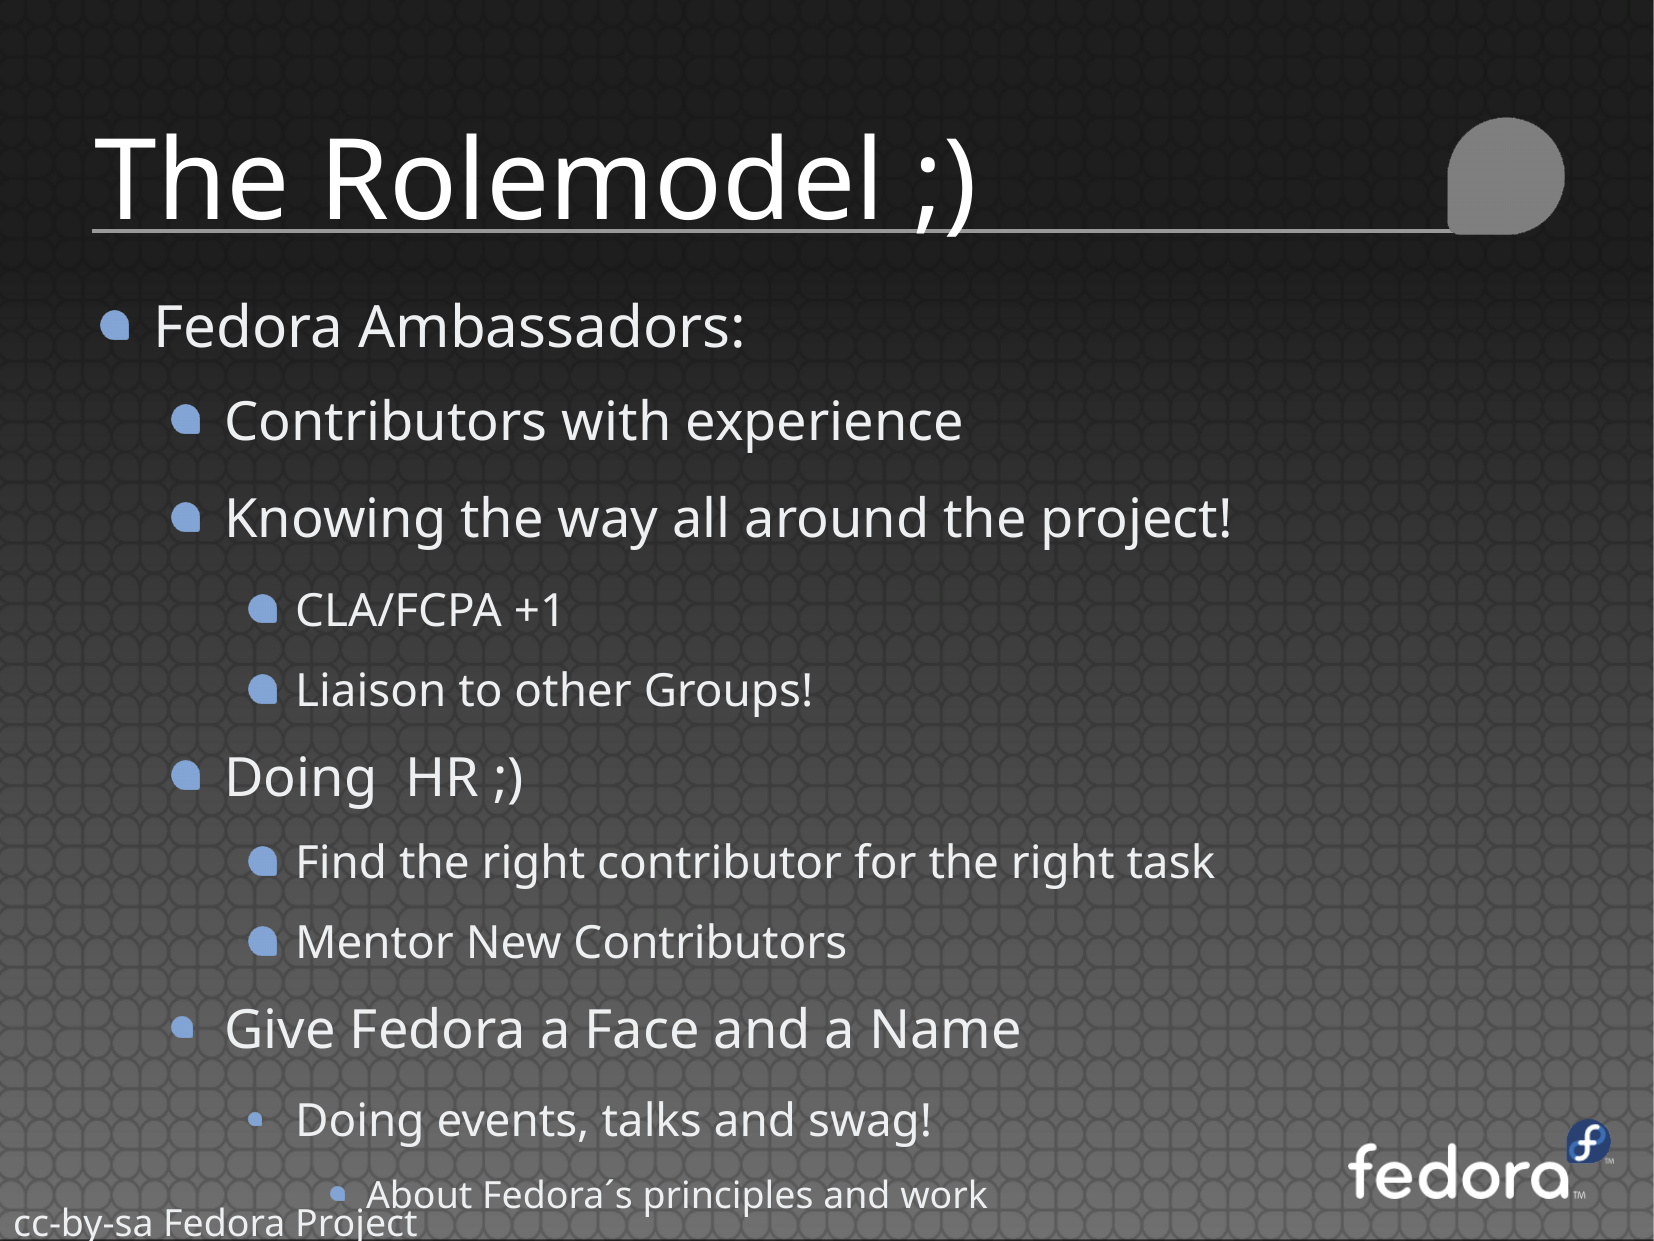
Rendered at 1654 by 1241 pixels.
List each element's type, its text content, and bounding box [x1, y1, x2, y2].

picture [0, 0, 1654, 1241]
text_box cc-by-sa Fedora Project [4, 1189, 427, 1241]
title The Rolemodel ;) [94, 100, 1426, 251]
list Fedora Ambassadors: Contributors with experience Knowing the way all around the project! CLA/FCPA +1 Liaison to other Groups! Doing HR ;) Find the right contributor for the right task Mentor New Contributors Give Fedora a Face and a Name Doing events, talks and swag! About Fedora´s principles and work [82, 285, 1571, 1241]
